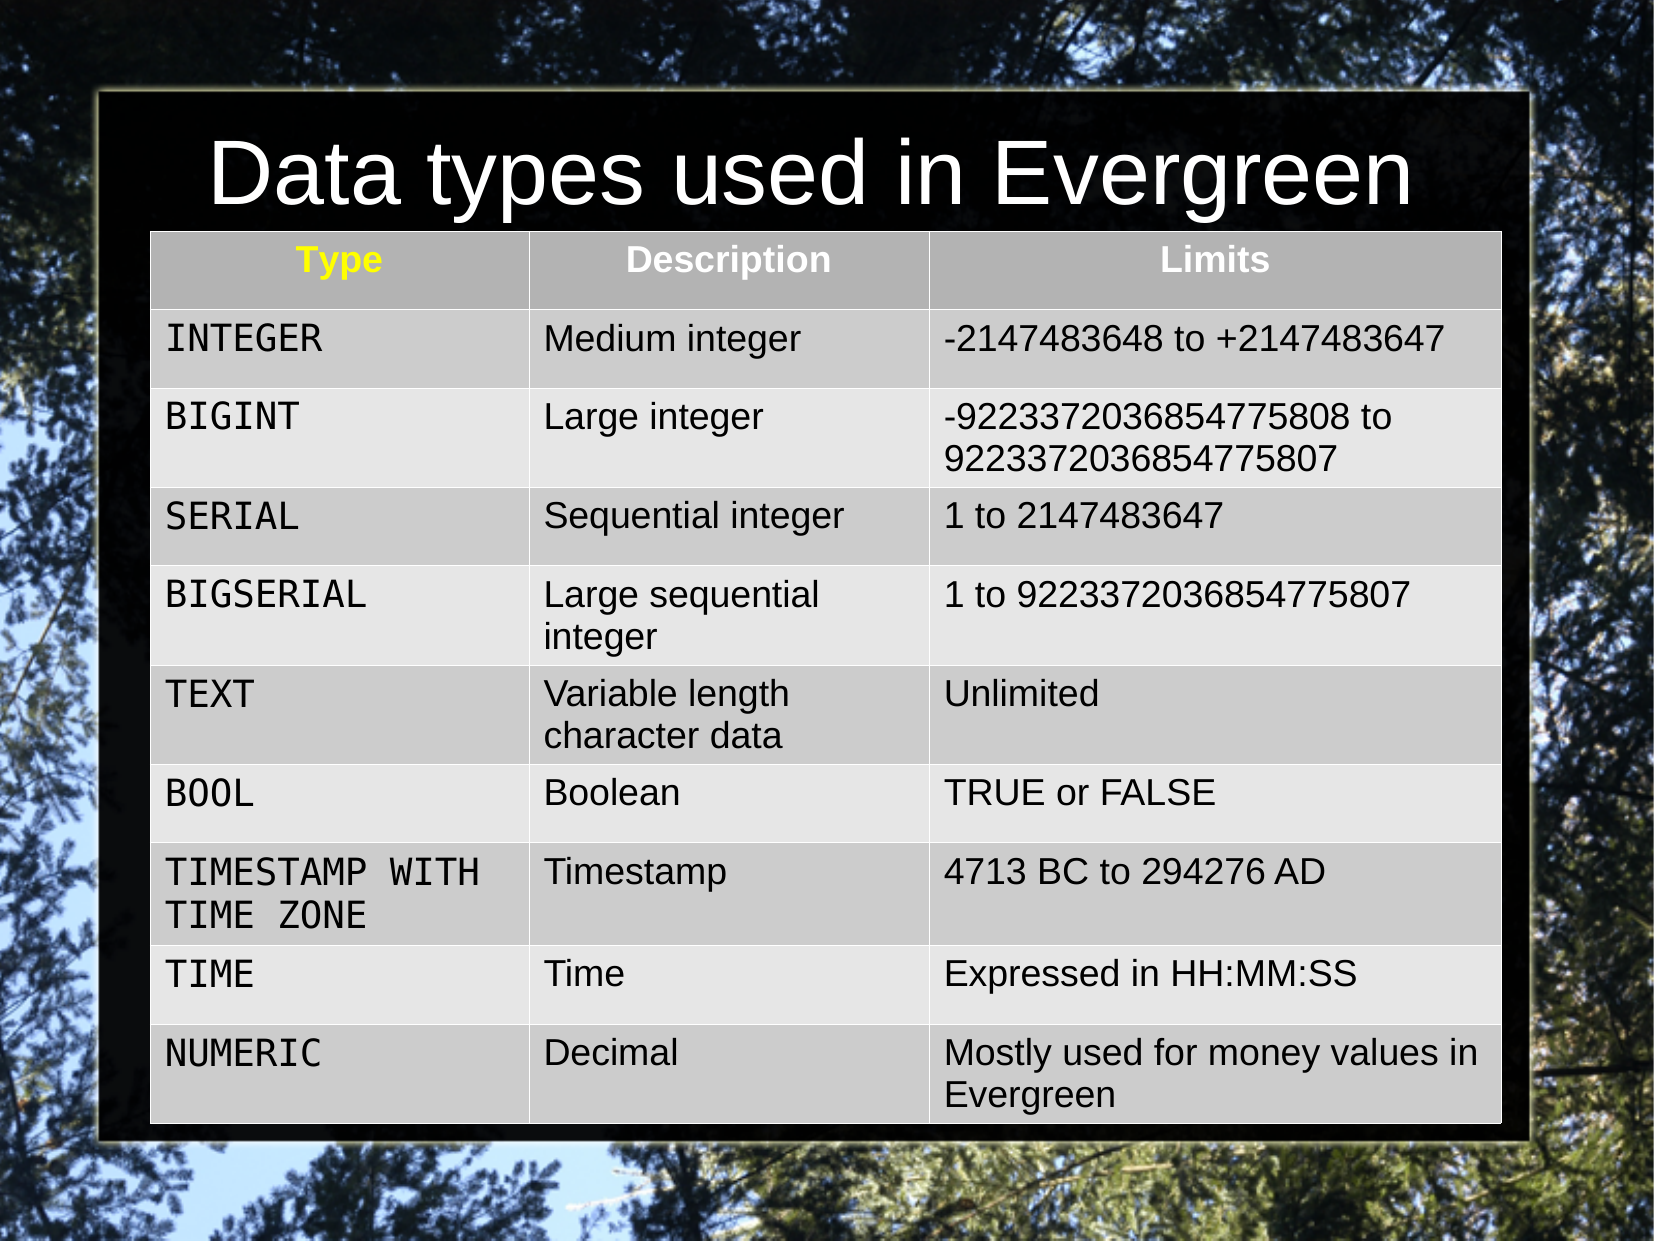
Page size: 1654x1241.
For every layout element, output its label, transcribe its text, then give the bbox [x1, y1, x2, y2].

table_cell SERIAL [151, 488, 529, 565]
table_cell NUMERIC [151, 1025, 529, 1123]
table_header Type [151, 232, 529, 309]
table_cell Expressed in HH:MM:SS [930, 946, 1501, 1024]
title Data types used in Evergreen [88, 88, 1536, 257]
table_cell 1 to 2147483647 [930, 488, 1501, 565]
table_cell BIGSERIAL [151, 566, 529, 665]
table_cell TEXT [151, 666, 529, 764]
table_cell Time [530, 946, 929, 1024]
table_cell Medium integer [530, 310, 929, 388]
table_cell -9223372036854775808 to 9223372036854775807 [930, 389, 1501, 487]
table_cell Large sequential integer [530, 566, 929, 665]
table_cell Decimal [530, 1025, 929, 1123]
table_cell TIME [151, 946, 529, 1024]
table_cell TRUE or FALSE [930, 765, 1501, 842]
table_cell Large integer [530, 389, 929, 487]
table_cell 1 to 9223372036854775807 [930, 566, 1501, 665]
table_cell Unlimited [930, 666, 1501, 764]
table_cell Timestamp [530, 843, 929, 945]
table_header Description [530, 232, 929, 309]
table_cell TIMESTAMP WITH TIME ZONE [151, 843, 529, 945]
table_cell -2147483648 to +2147483647 [930, 310, 1501, 388]
table_cell Sequential integer [530, 488, 929, 565]
table_cell Mostly used for money values in Evergreen [930, 1025, 1501, 1123]
table_cell BOOL [151, 765, 529, 842]
table_cell INTEGER [151, 310, 529, 388]
table_header Limits [930, 232, 1501, 309]
table_cell BIGINT [151, 389, 529, 487]
table_cell Variable length character data [530, 666, 929, 764]
picture [0, 0, 1654, 1241]
table_cell Boolean [530, 765, 929, 842]
table_cell 4713 BC to 294276 AD [930, 843, 1501, 945]
